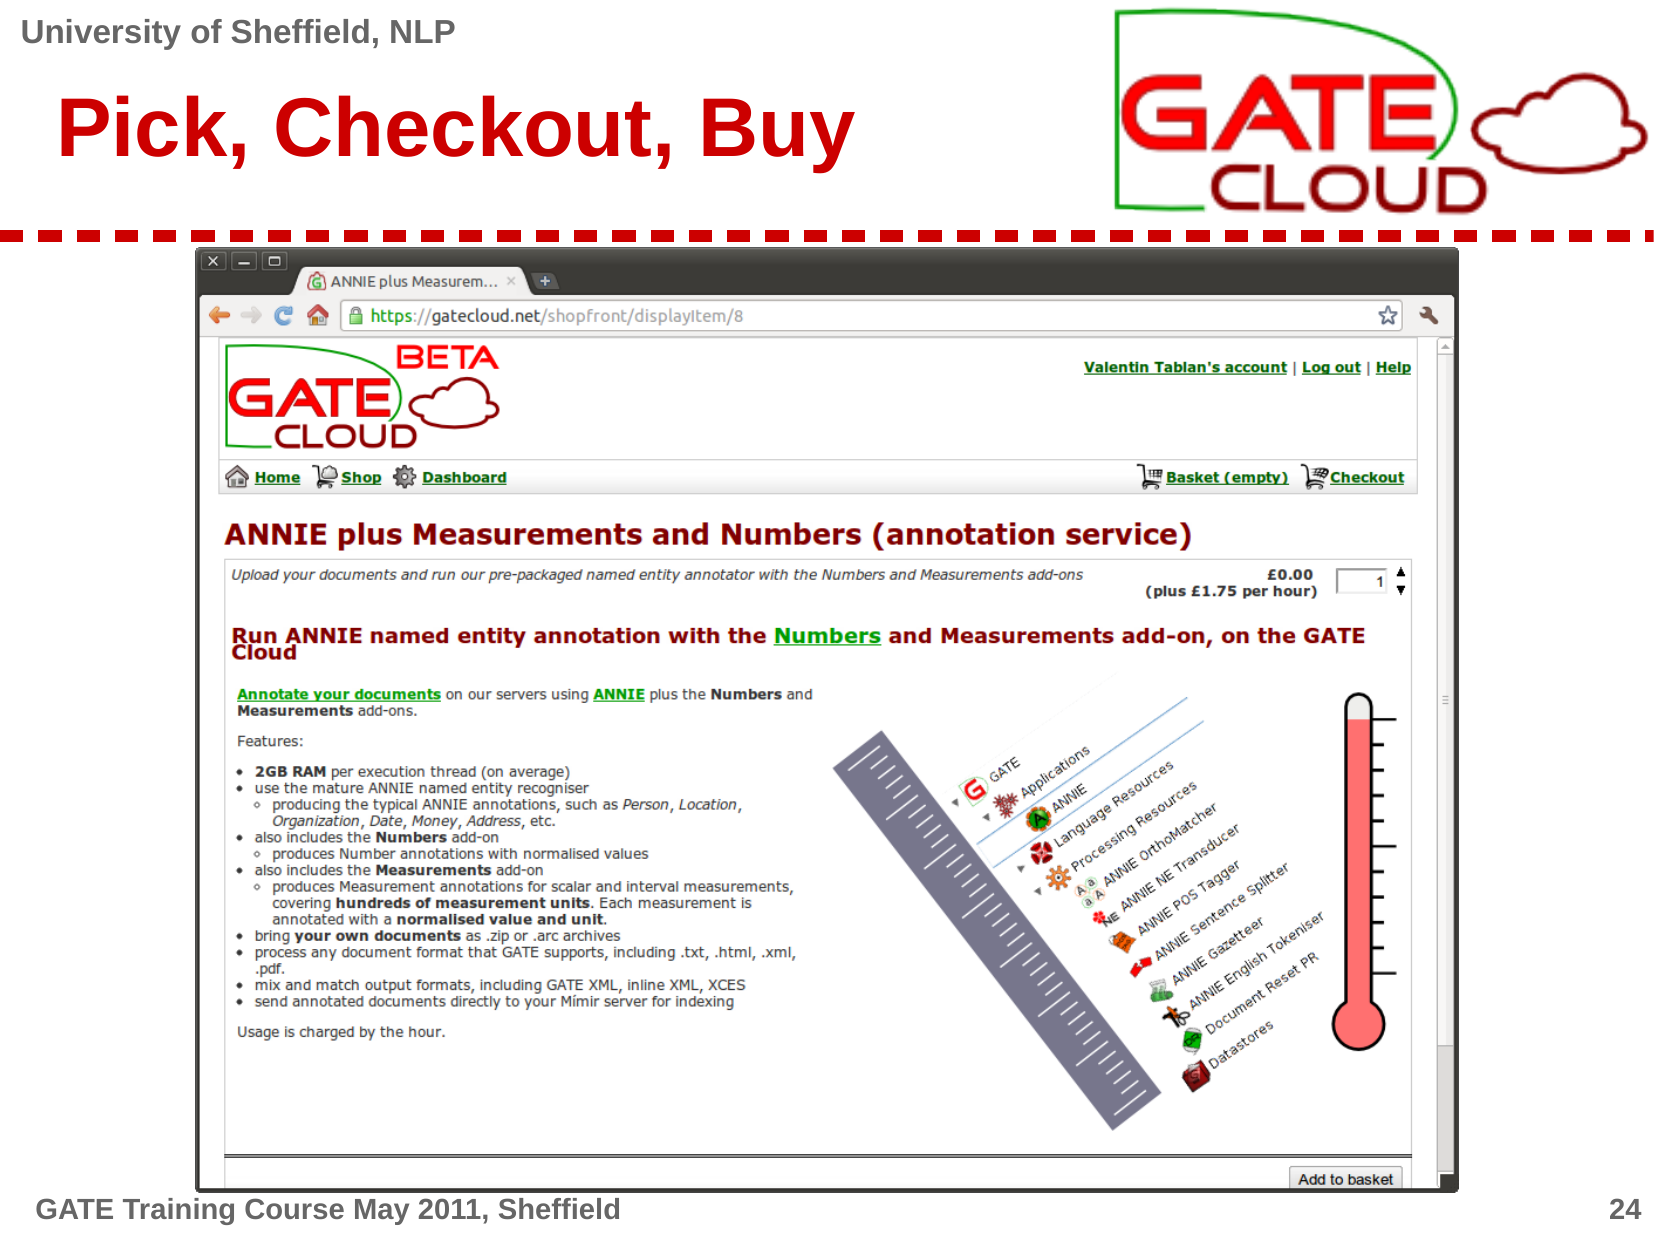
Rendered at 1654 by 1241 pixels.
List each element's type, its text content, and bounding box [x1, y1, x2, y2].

picture [195, 247, 1459, 1193]
picture [1110, 5, 1654, 223]
title Pick, Checkout, Buy [56, 49, 1120, 207]
